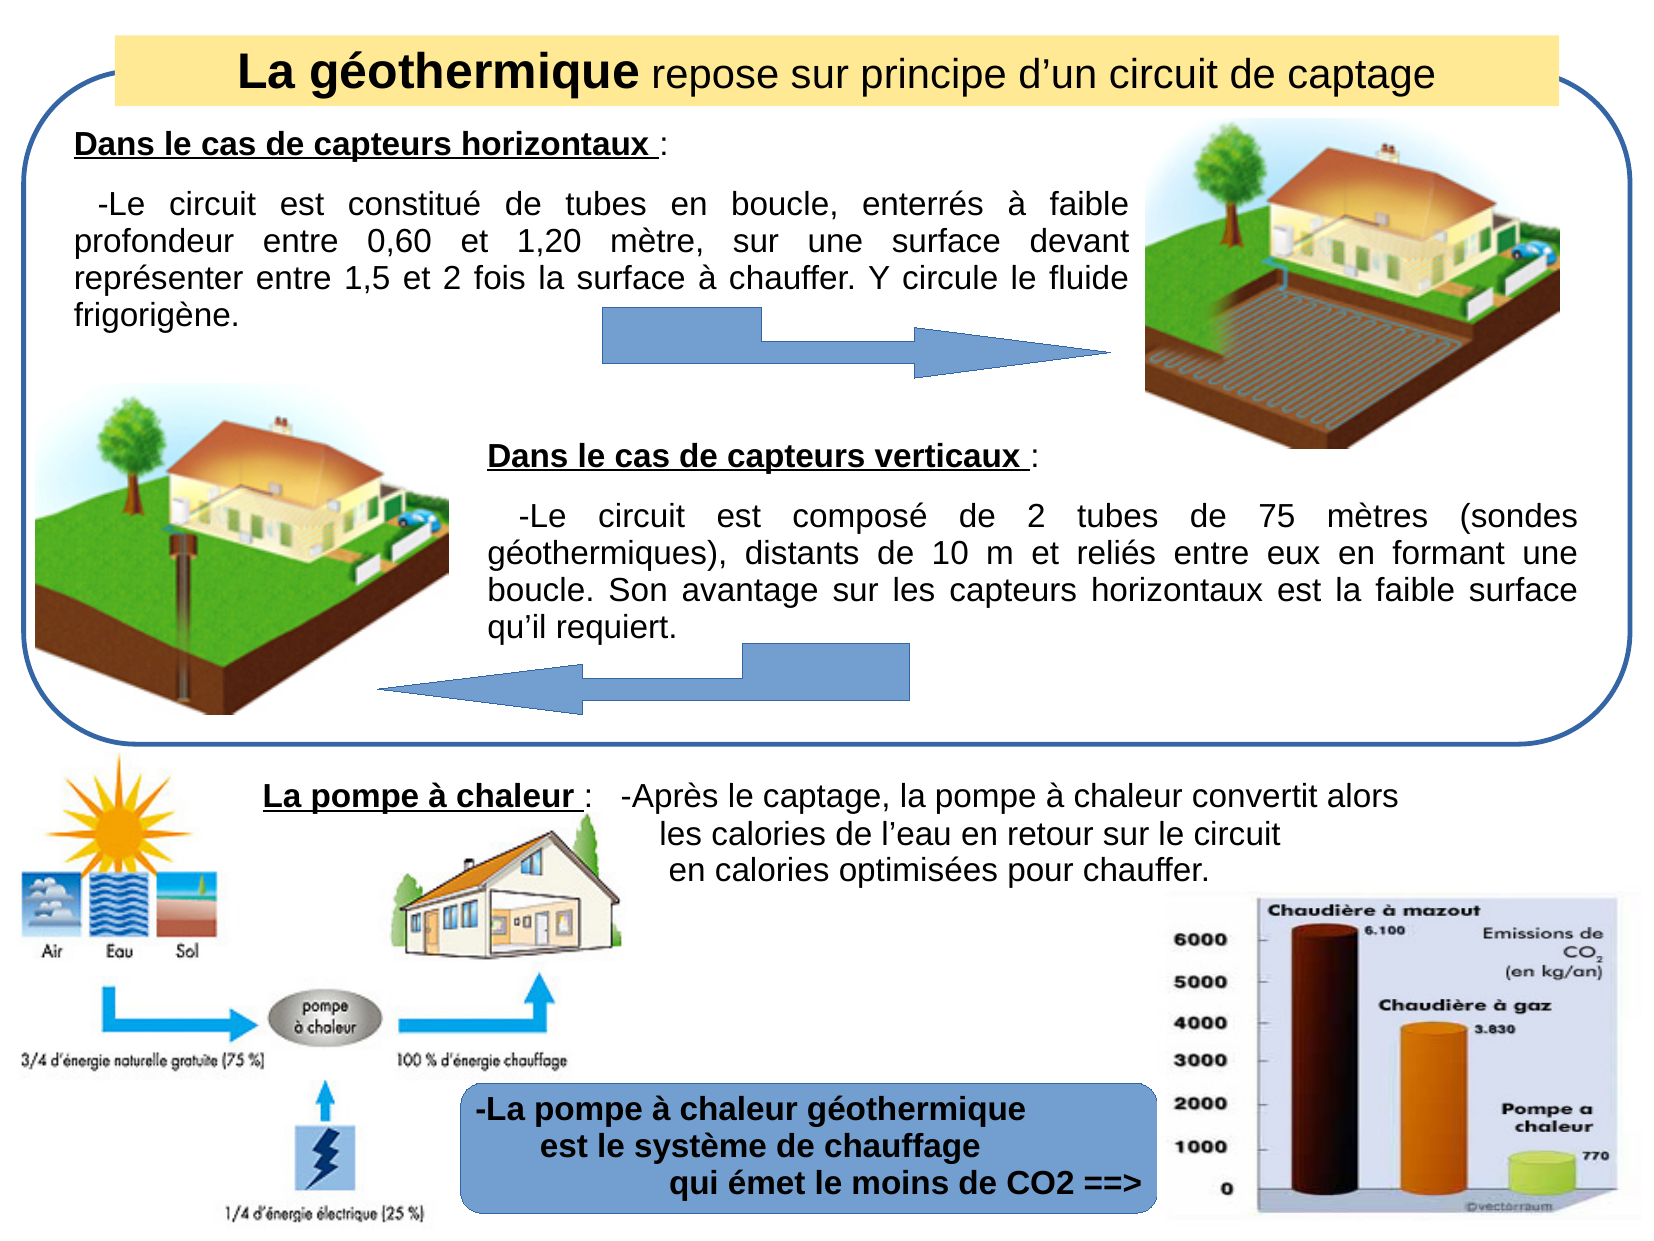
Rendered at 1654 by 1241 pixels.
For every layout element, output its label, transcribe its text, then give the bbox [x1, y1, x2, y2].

picture [1145, 118, 1560, 430]
text_box Dans le cas de capteurs horizontaux : -Le circuit est constitué de tubes en boucle, enterrés à faible profondeur entre 0,60 et 1,20 mètre, sur une surface devant représenter entre 1,5 et 2 fois la surface à chauffer. Y circule le fluide frigorigène. [59, 118, 1145, 342]
picture [5, 738, 644, 1241]
text_box Dans le cas de capteurs verticaux : -Le circuit est composé de 2 tubes de 75 mètres (sondes géothermiques), distants de 10 m et reliés entre eux en formant une boucle. Son avantage sur les capteurs horizontaux est la faible surface qu’il requiert. [472, 430, 1595, 654]
picture [35, 689, 55, 715]
text_box La pompe à chaleur : -Après le captage, la pompe à chaleur convertit alors les calories de l’eau en retour sur le circuit en calories optimisées pour chauffer. [248, 770, 1453, 897]
picture [1157, 883, 1642, 1228]
text_box [377, 643, 910, 715]
picture [35, 383, 449, 715]
text_box La géothermique repose sur principe d’un circuit de captage [114, 35, 1560, 107]
text_box -La pompe à chaleur géothermique est le système de chauffage qui émet le moins de CO2 ==> [460, 1083, 1170, 1214]
text_box [602, 307, 1111, 379]
